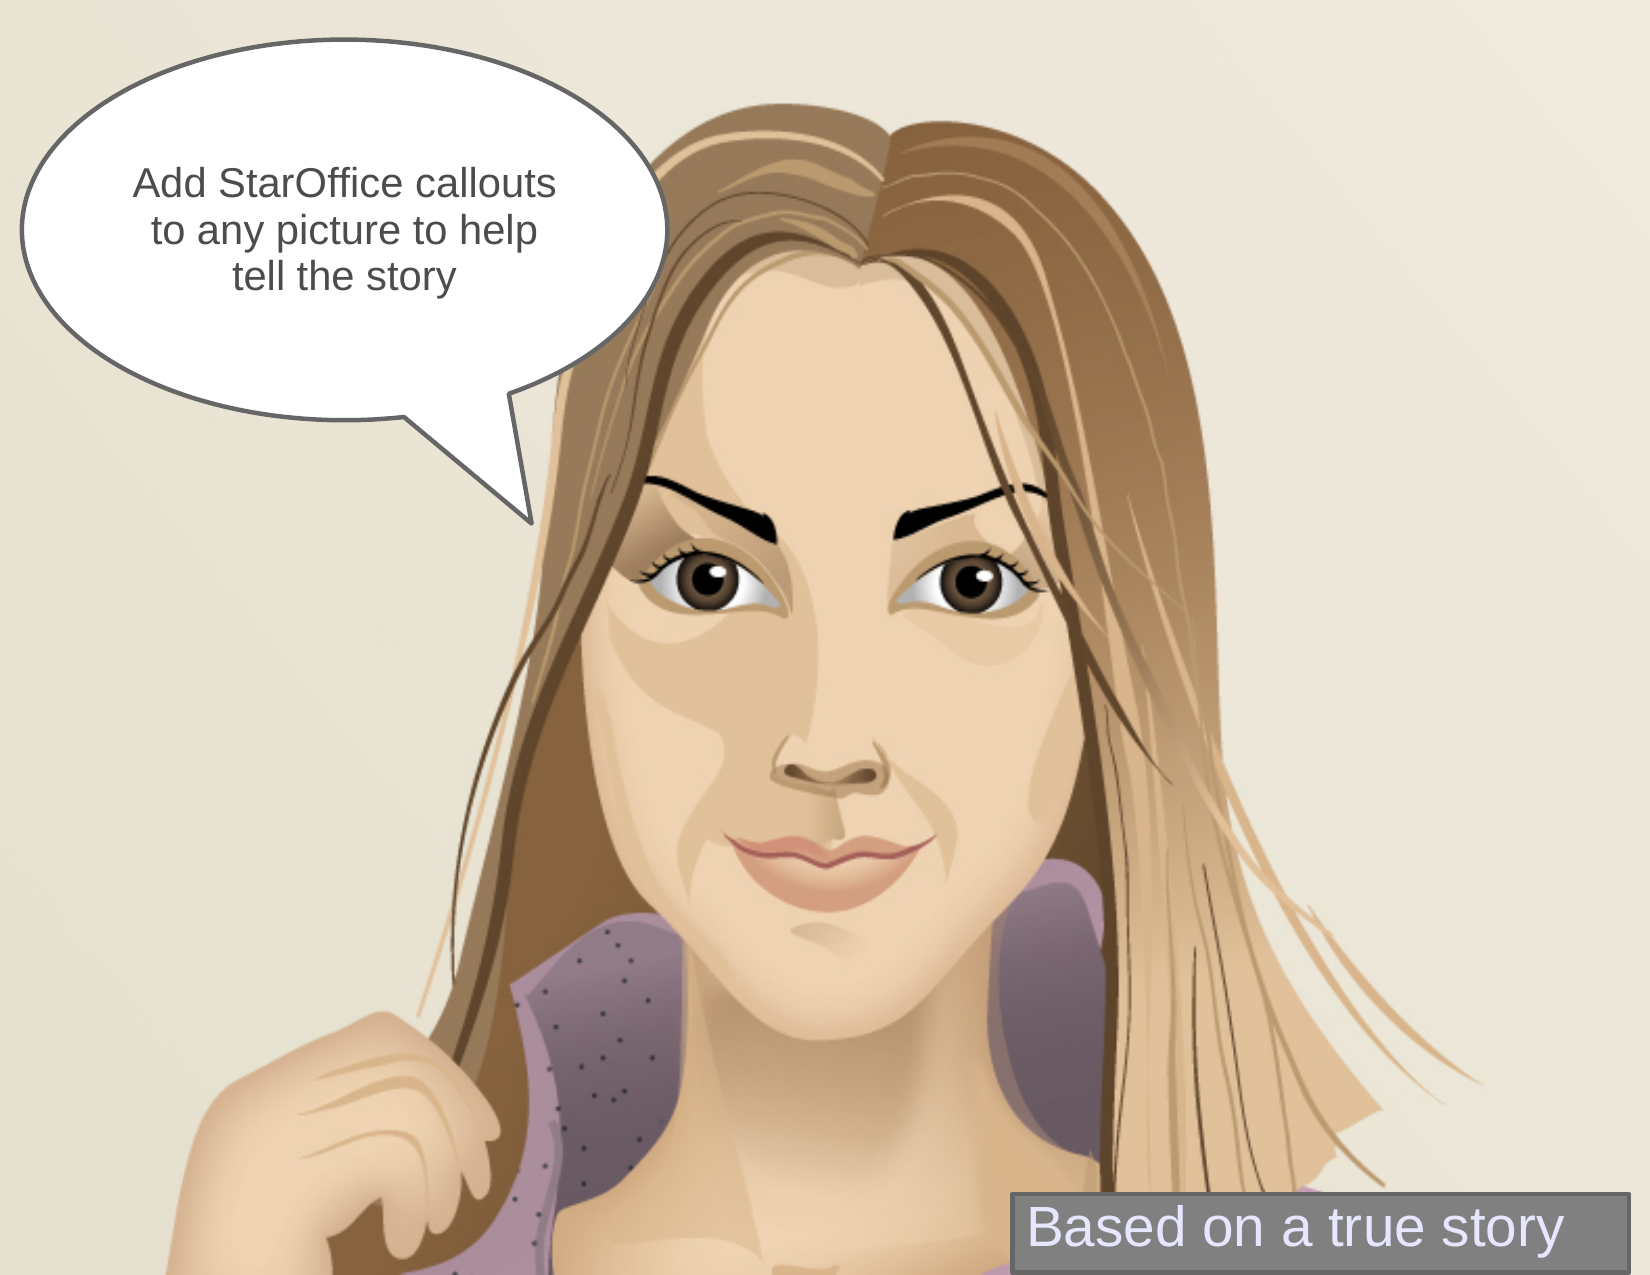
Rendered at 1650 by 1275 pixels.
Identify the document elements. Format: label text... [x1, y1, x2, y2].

text_box Add StarOffice callouts to any picture to help tell the story [21, 39, 668, 524]
picture [0, 0, 1650, 1275]
text_box Based on a true story [1012, 1193, 1630, 1273]
